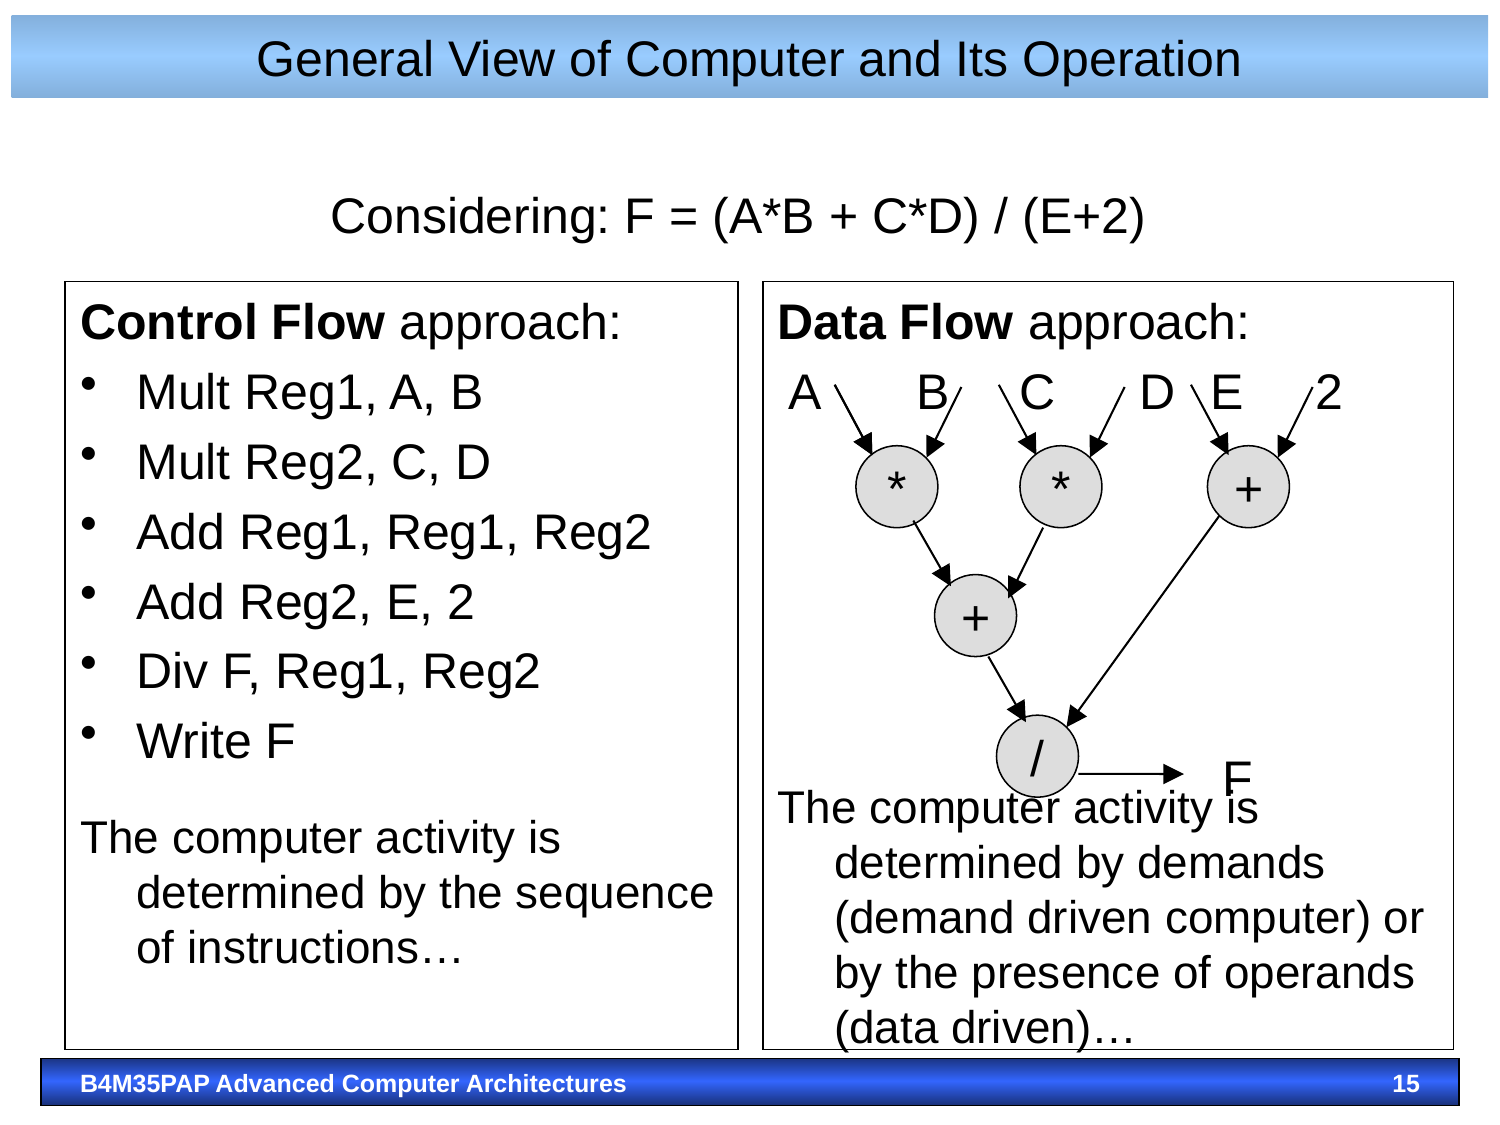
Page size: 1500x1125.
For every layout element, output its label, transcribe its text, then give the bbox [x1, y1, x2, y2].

text_box E [1195, 397, 1211, 427]
text_box + [934, 574, 1017, 657]
text_box F [1207, 738, 1302, 814]
text_box E [1195, 351, 1290, 427]
text_box * [1019, 445, 1102, 528]
text_box Control Flow approach: Mult Reg1, A, B Mult Reg2, C, D Add Reg1, Reg1, Reg2 Add Reg2, E, 2 Div F, Reg1, Reg2 Write F The computer activity is determined by the sequence of instructions… [65, 281, 738, 1050]
text_box A B C D [773, 351, 1195, 427]
list Data Flow approach: The computer activity is determined by demands (demand driven computer) or by the presence of operands (data driven)… [762, 281, 1454, 1050]
text_box * [855, 445, 938, 528]
title General View of Computer and Its Operation [11, 15, 1489, 98]
text_box Considering: F = (A*B + C*D) / (E+2) [58, 176, 1419, 251]
text_box + [1207, 445, 1290, 528]
text_box / [996, 715, 1079, 798]
text_box 2 [1301, 351, 1395, 427]
